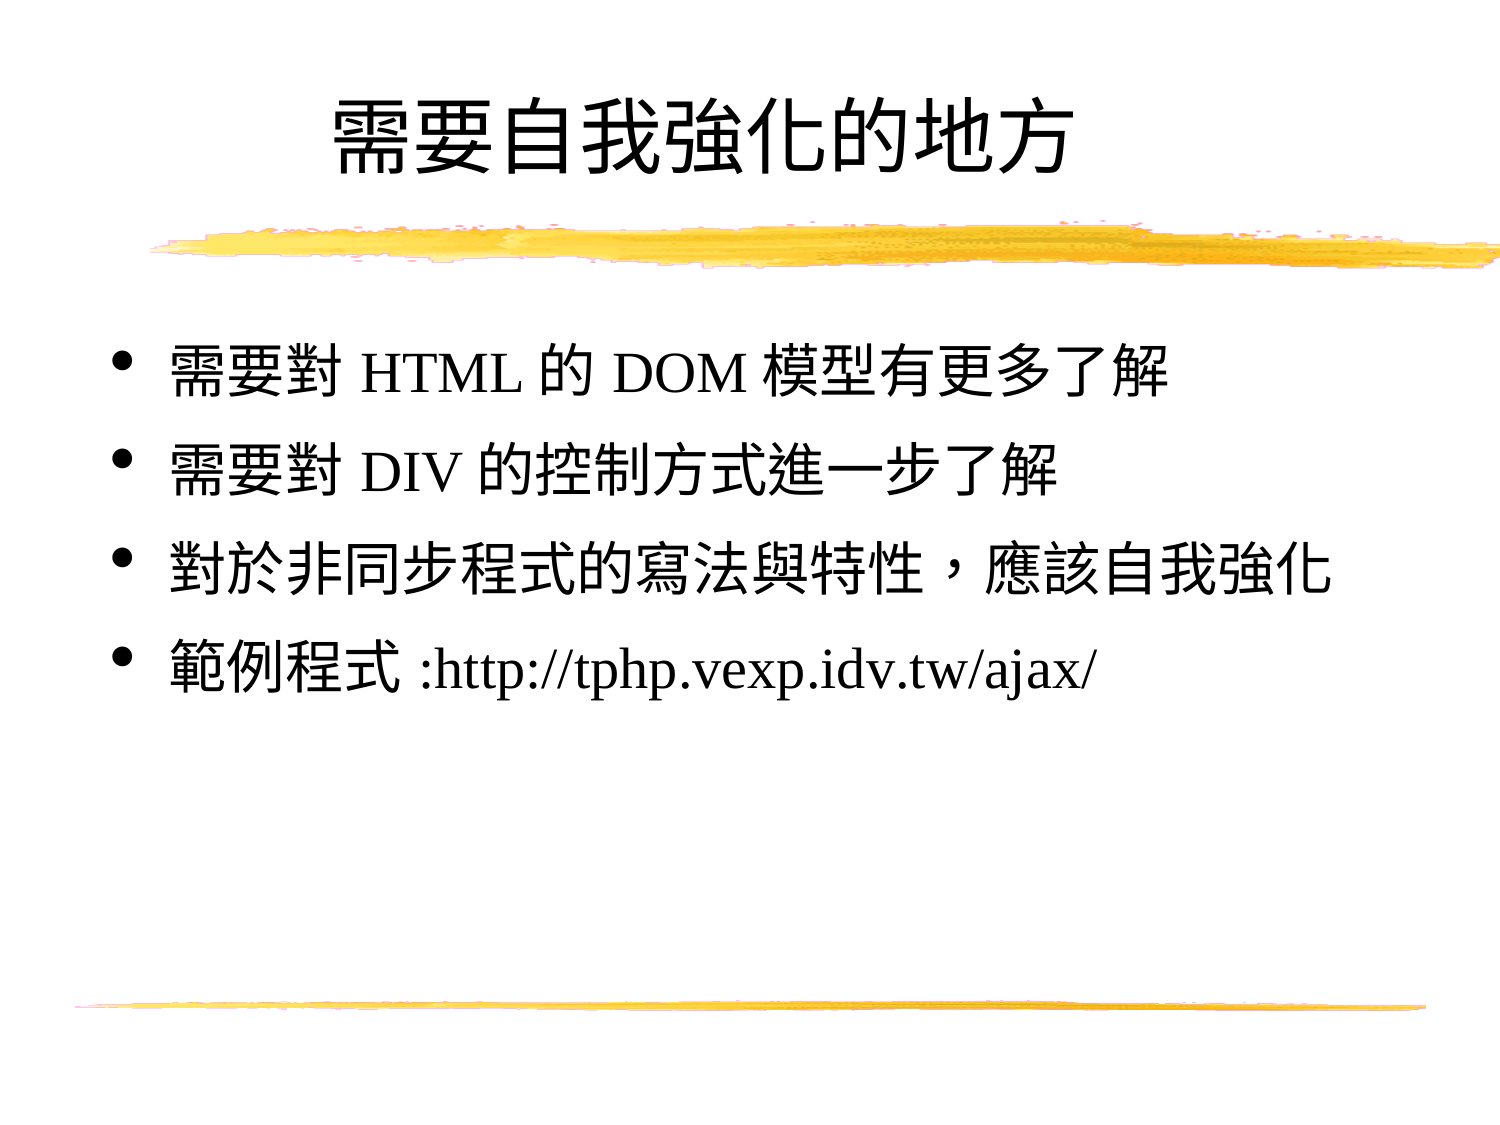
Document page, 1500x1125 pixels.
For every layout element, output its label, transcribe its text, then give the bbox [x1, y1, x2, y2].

list 需要對HTML的DOM模型有更多了解 需要對DIV的控制方式進一步了解 對於非同步程式的寫法與特性，應該自我強化 範例程式:http://tphp.vexp.idv.tw/ajax/ [112, 324, 1388, 978]
picture [75, 999, 1426, 1013]
title 需要自我強化的地方 [66, 37, 1342, 225]
picture [150, 215, 1500, 279]
